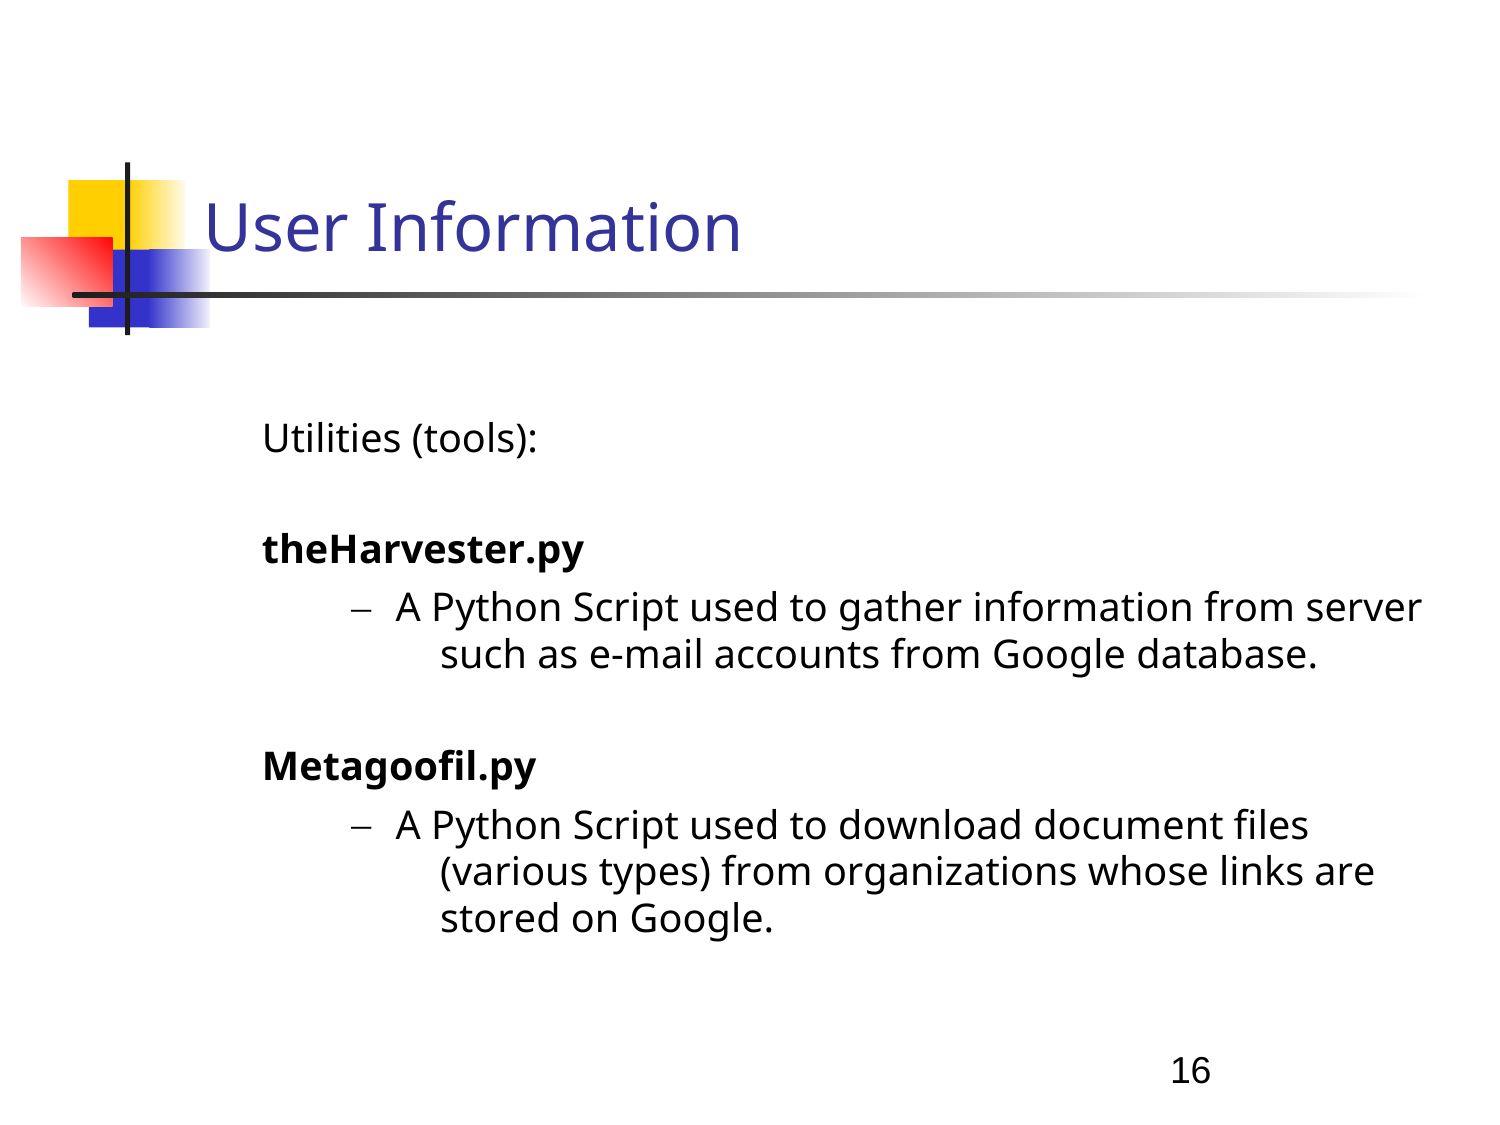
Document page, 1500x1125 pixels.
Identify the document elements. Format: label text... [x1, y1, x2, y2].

title User Information [188, 35, 1468, 276]
list Utilities (tools): theHarvester.py A Python Script used to gather information from server such as e-mail accounts from Google database. Metagoofil.py A Python Script used to download document files (various types) from organizations whose links are stored on Google. [193, 331, 1469, 1007]
